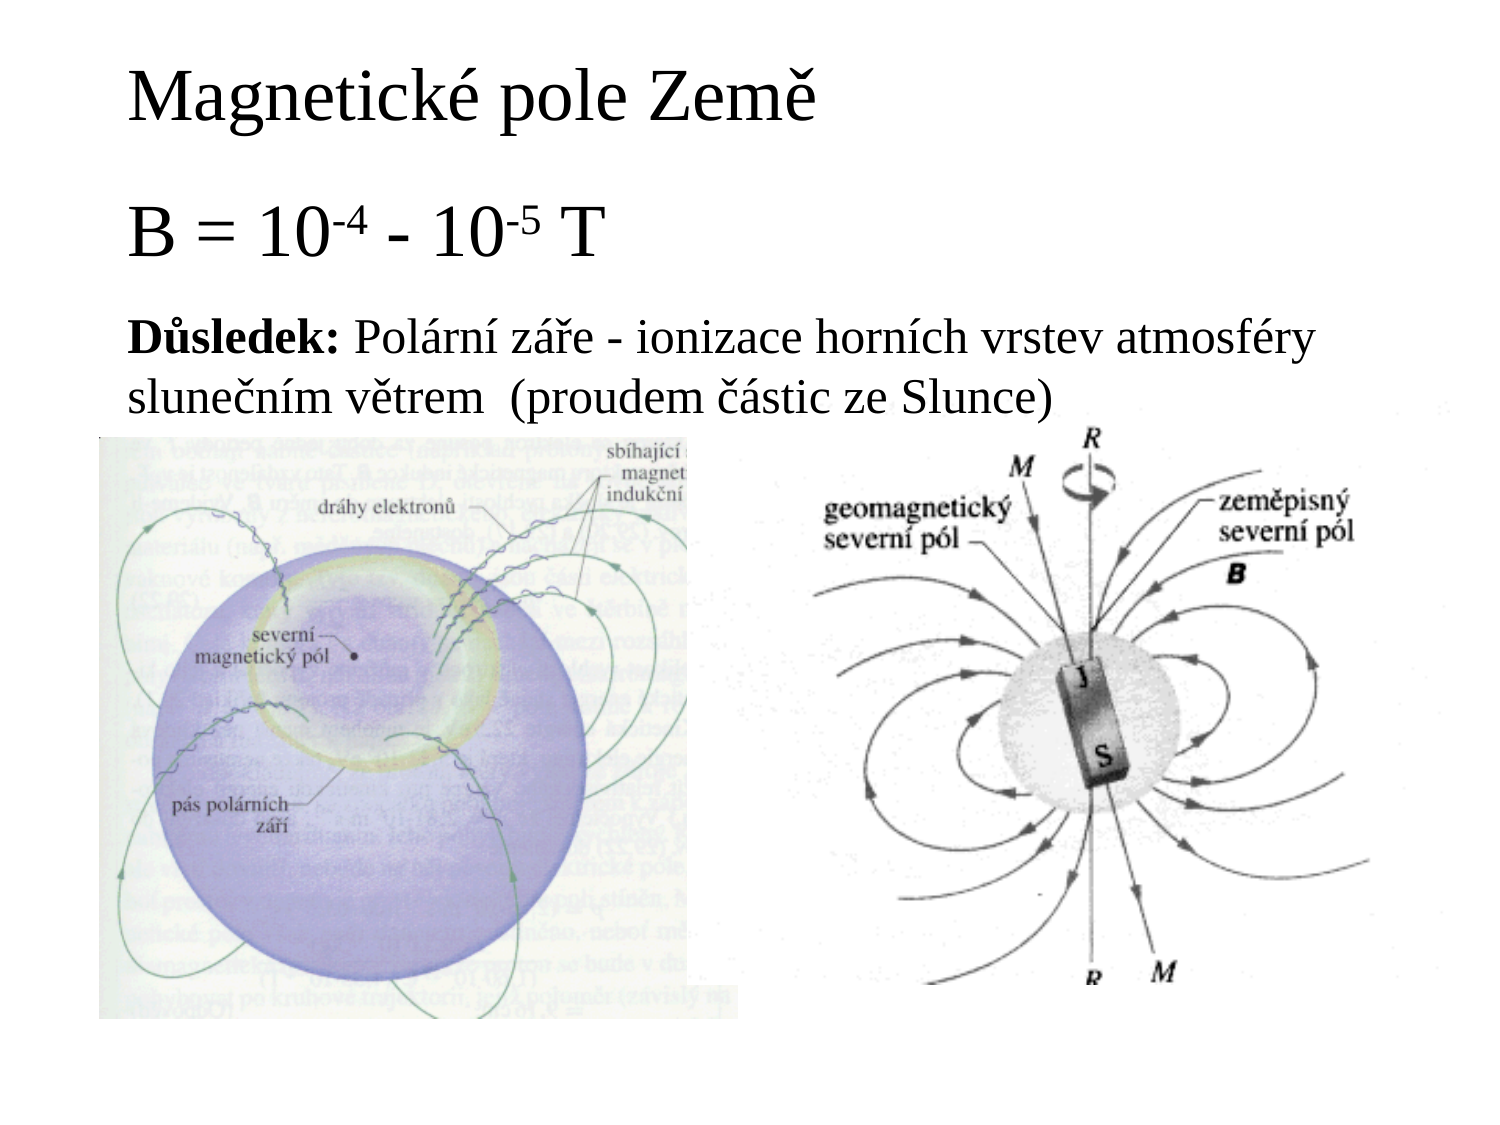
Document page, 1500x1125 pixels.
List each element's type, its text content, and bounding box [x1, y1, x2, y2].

picture [99, 391, 1450, 1019]
text_box Magnetické pole Země B = 10-4 - 10-5 T Důsledek: Polární záře - ionizace horních vrstev atmosféry slunečním větrem (proudem částic ze Slunce) [112, 37, 1413, 431]
